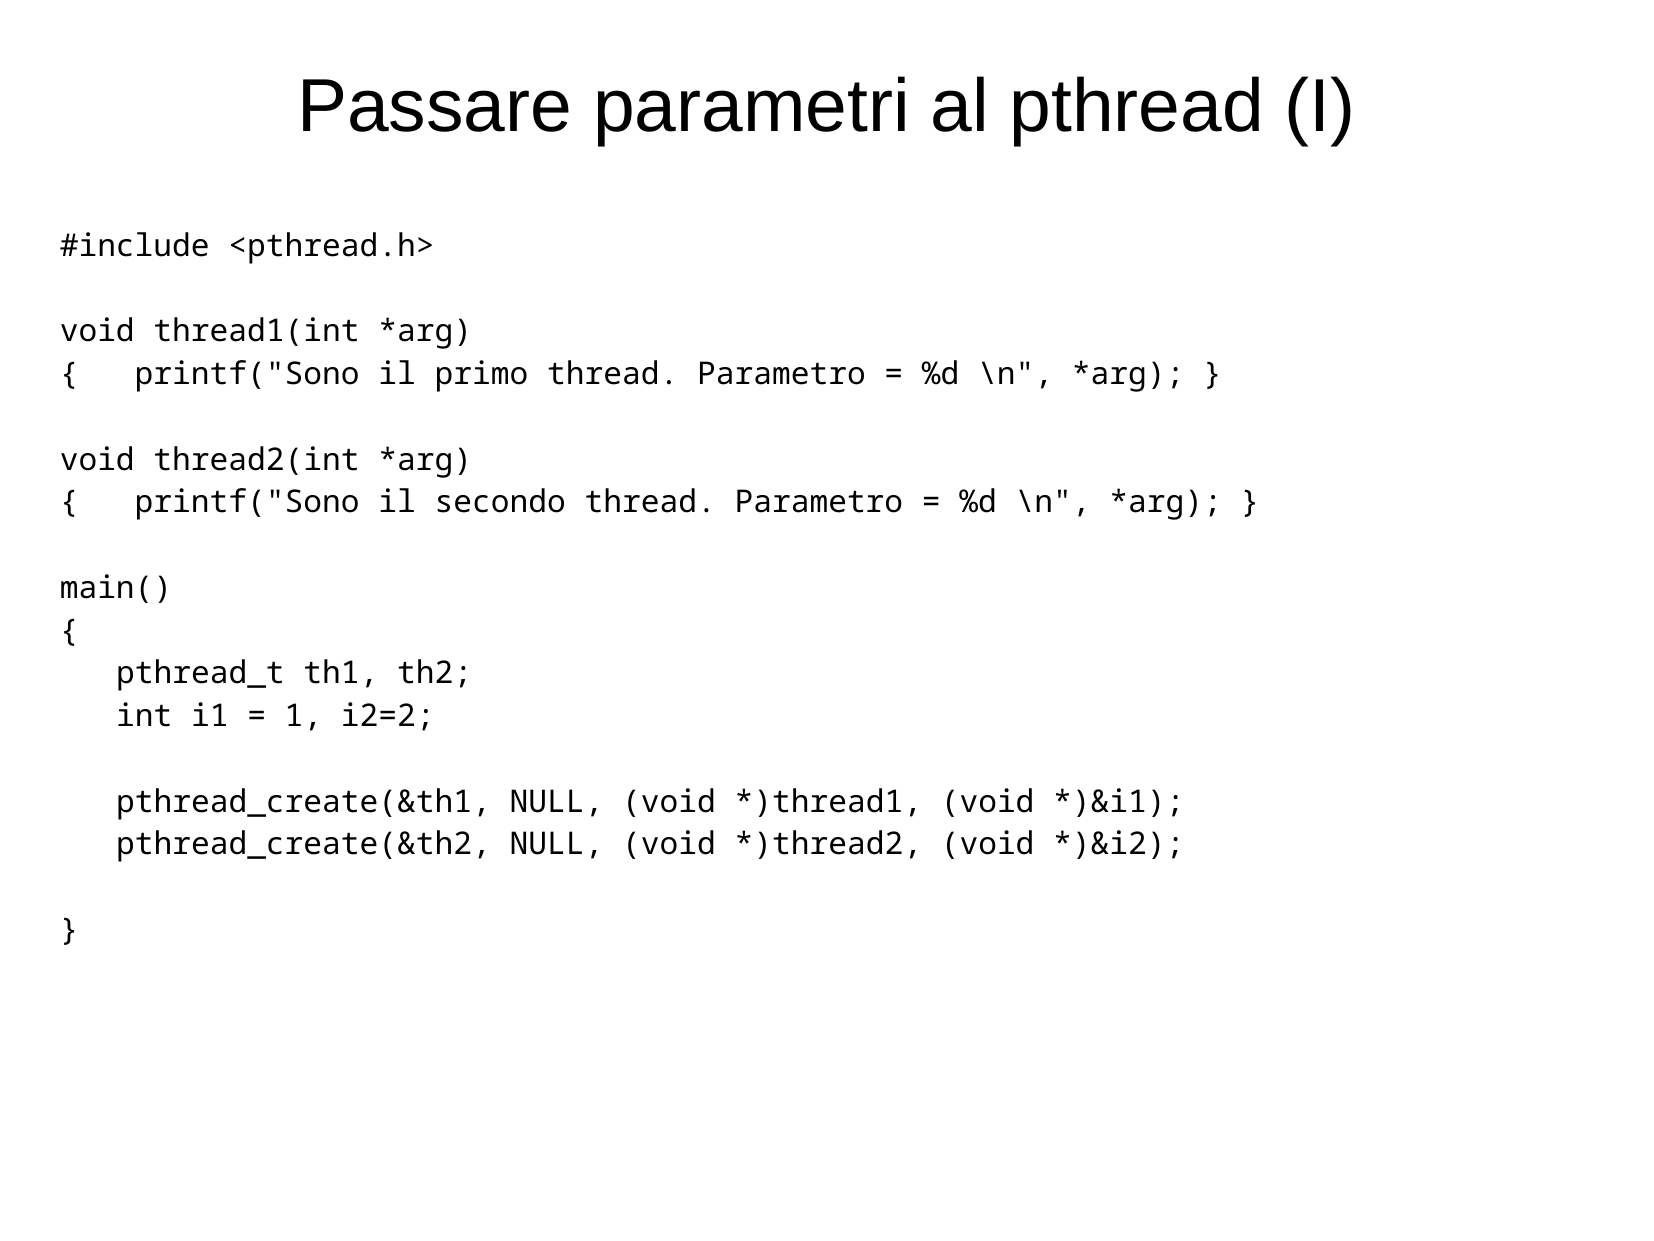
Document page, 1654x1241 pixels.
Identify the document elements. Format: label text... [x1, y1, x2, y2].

text_box #include <pthread.h> void thread1(int *arg) { printf("Sono il primo thread. Parametro = %d \n", *arg); } void thread2(int *arg) { printf("Sono il secondo thread. Parametro = %d \n", *arg); } main() { pthread_t th1, th2; int i1 = 1, i2=2; pthread_create(&th1, NULL, (void *)thread1, (void *)&i1); pthread_create(&th2, NULL, (void *)thread2, (void *)&i2); } [45, 215, 1606, 924]
title Passare parametri al pthread (I) [82, 2, 1571, 210]
